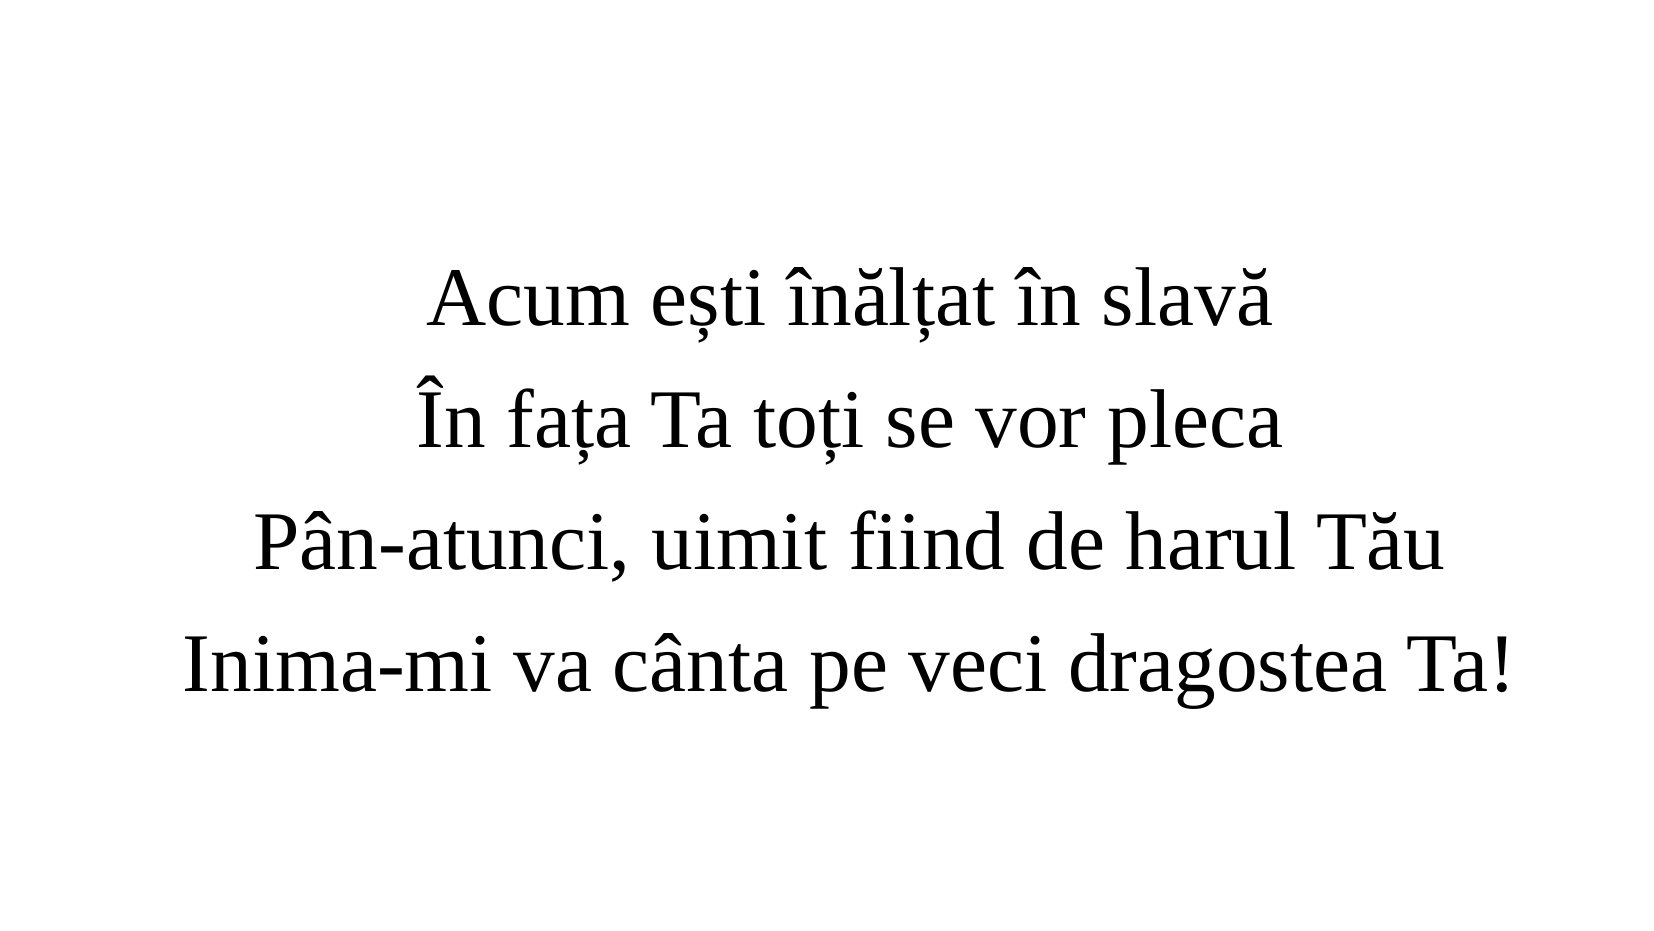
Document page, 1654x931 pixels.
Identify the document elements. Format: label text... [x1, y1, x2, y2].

subtitle Acum ești înălțat în slavă În fața Ta toți se vor pleca Pân-atunci, uimit fiind de harul Tău Inima-mi va cânta pe veci dragostea Ta! [177, 238, 1524, 712]
